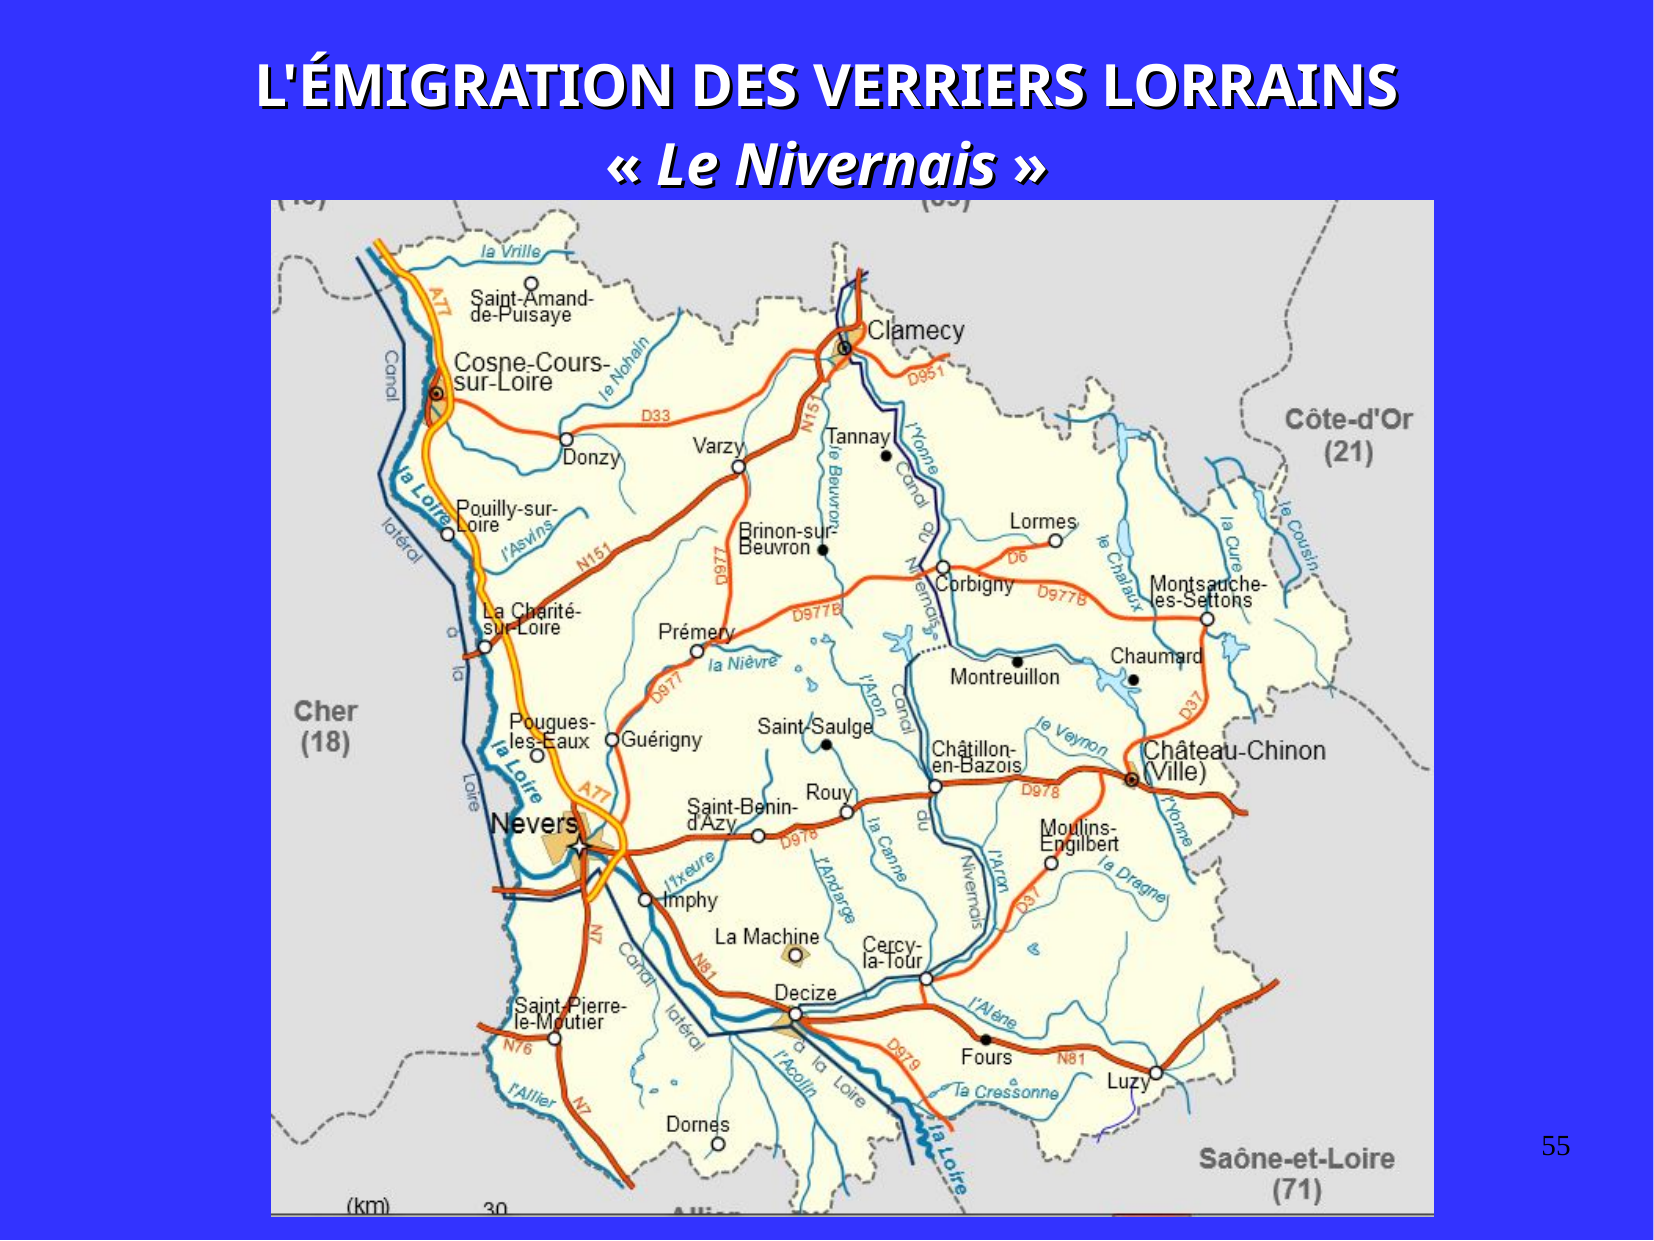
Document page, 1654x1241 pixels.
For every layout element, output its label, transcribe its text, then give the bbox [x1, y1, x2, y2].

picture [271, 200, 1434, 1217]
title L'ÉMIGRATION DES VERRIERS LORRAINS « Le Nivernais » [82, 19, 1571, 227]
